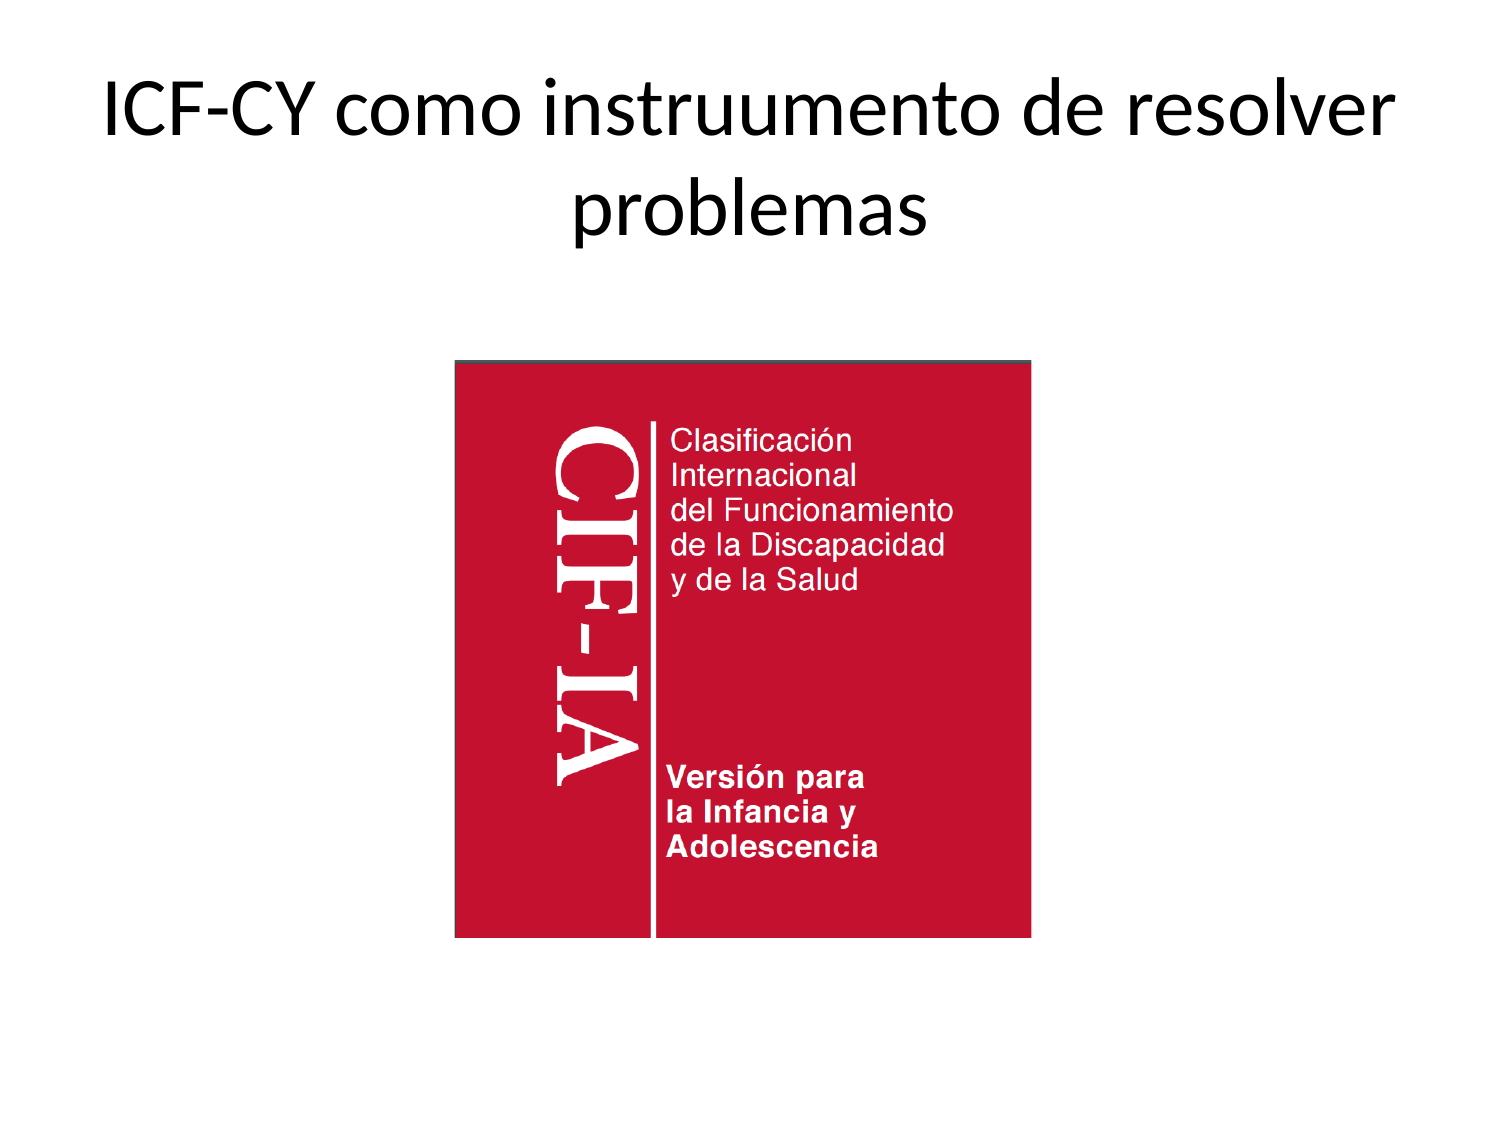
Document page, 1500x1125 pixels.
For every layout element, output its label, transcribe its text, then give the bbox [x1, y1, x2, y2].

picture [454, 360, 1032, 938]
title ICF-CY como instruumento de resolver problemas [75, 45, 1426, 233]
